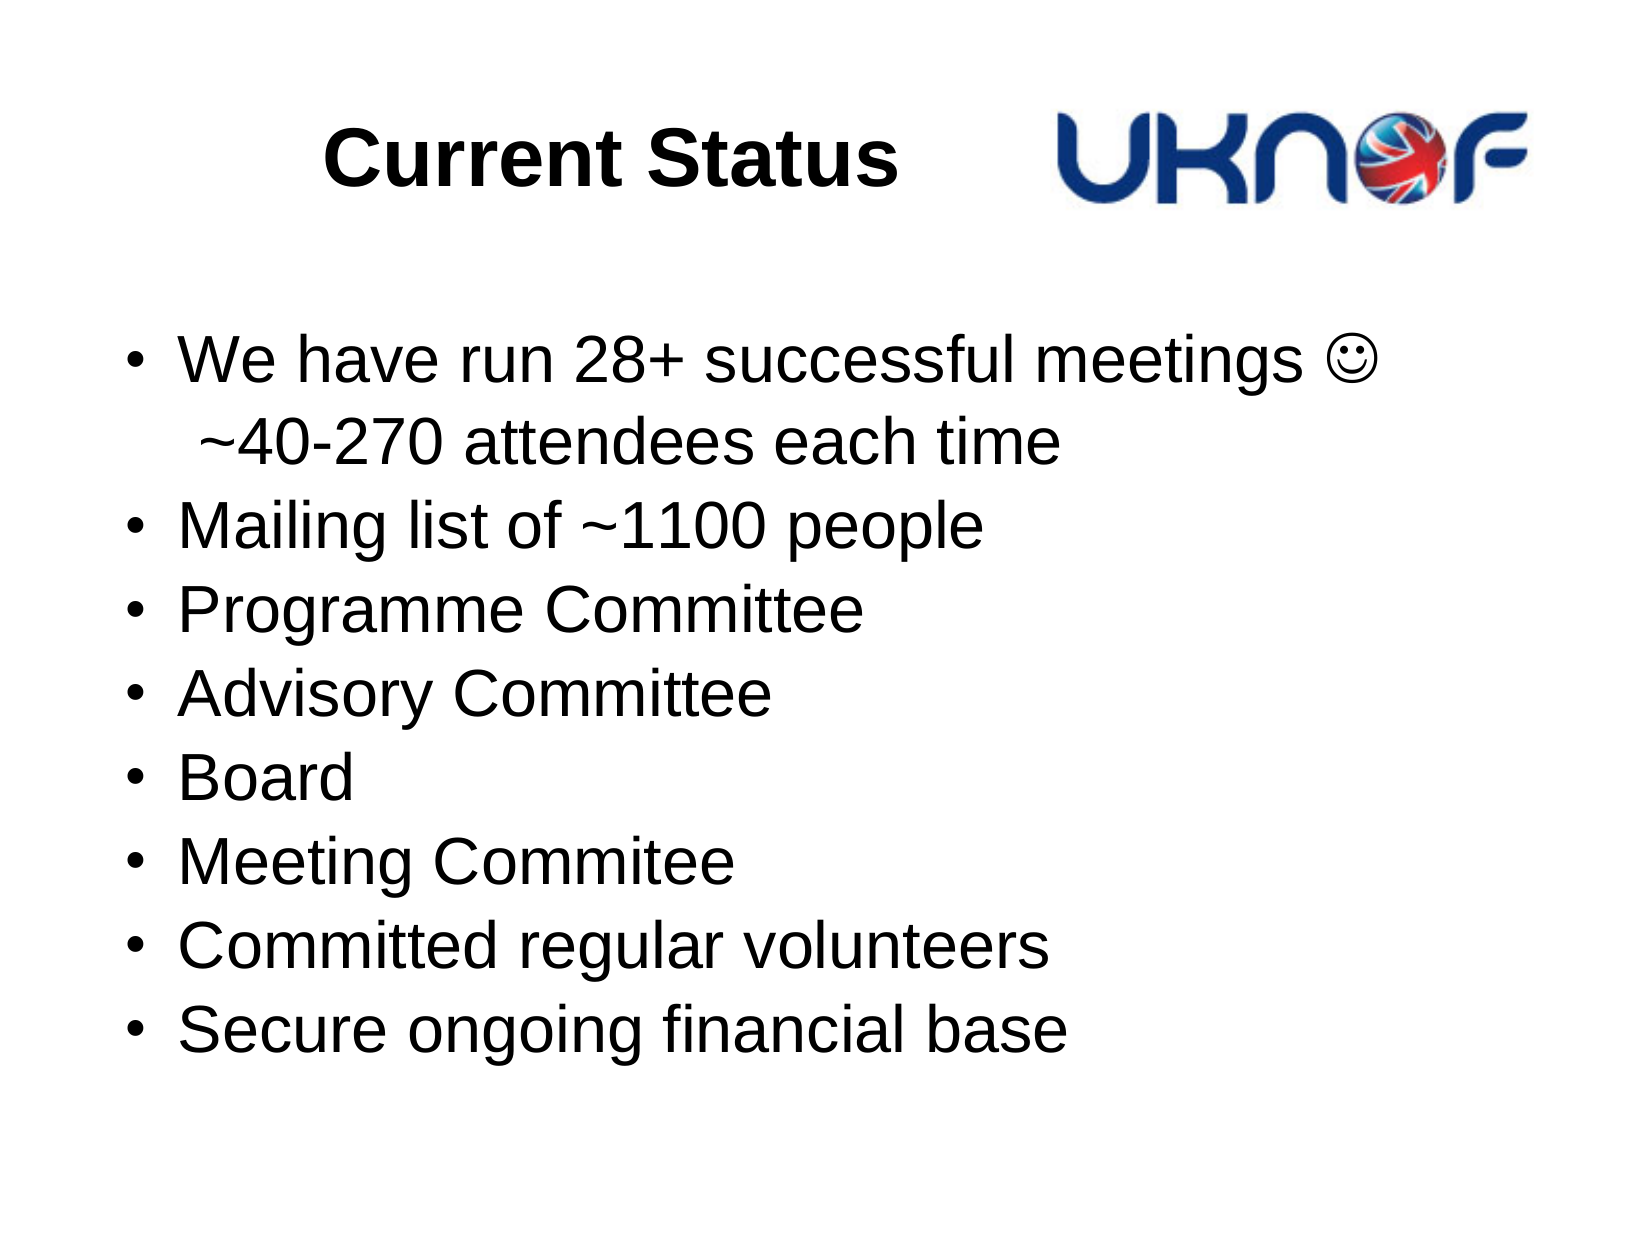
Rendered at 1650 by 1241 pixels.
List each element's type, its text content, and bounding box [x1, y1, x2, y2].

title Current Status [123, 55, 1100, 262]
list We have run 28+ successful meetings  ~40-270 attendees each time Mailing list of ~1100 people Programme Committee Advisory Committee Board Meeting Commitee Committed regular volunteers Secure ongoing financial base [123, 328, 1526, 1081]
picture [1100, 93, 1536, 225]
